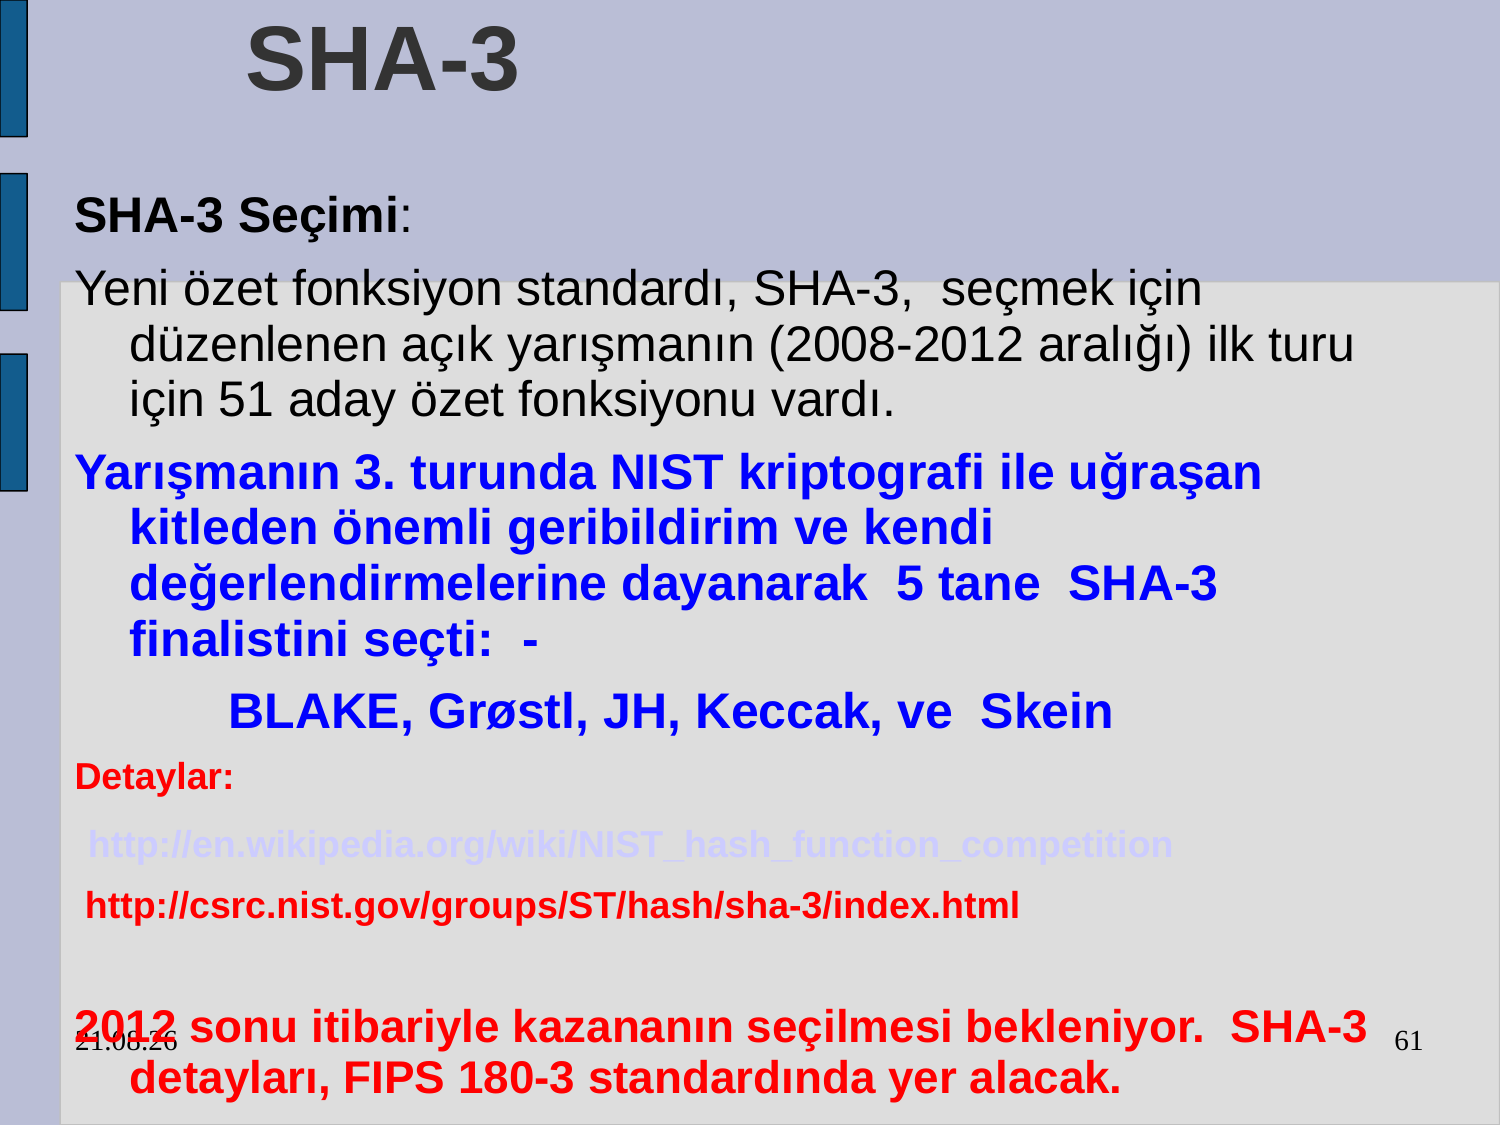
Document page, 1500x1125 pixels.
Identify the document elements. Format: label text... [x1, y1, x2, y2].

title SHA-3 [112, 0, 680, 119]
list SHA-3 Seçimi: Yeni özet fonksiyon standardı, SHA-3, seçmek için düzenlenen açık yarışmanın (2008-2012 aralığı) ilk turu için 51 aday özet fonksiyonu vardı. Yarışmanın 3. turunda NIST kriptografi ile uğraşan kitleden önemli geribildirim ve kendi değerlendirmelerine dayanarak 5 tane SHA-3 finalistini seçti: - BLAKE, Grøstl, JH, Keccak, ve Skein Detaylar: http://en.wikipedia.org/wiki/NIST_hash_function_competition http://csrc.nist.gov/groups/ST/hash/sha-3/index.html 2012 sonu itibariyle kazananın seçilmesi bekleniyor. SHA-3 detayları, FIPS 180-3 standardında yer alacak. [59, 177, 1418, 1113]
